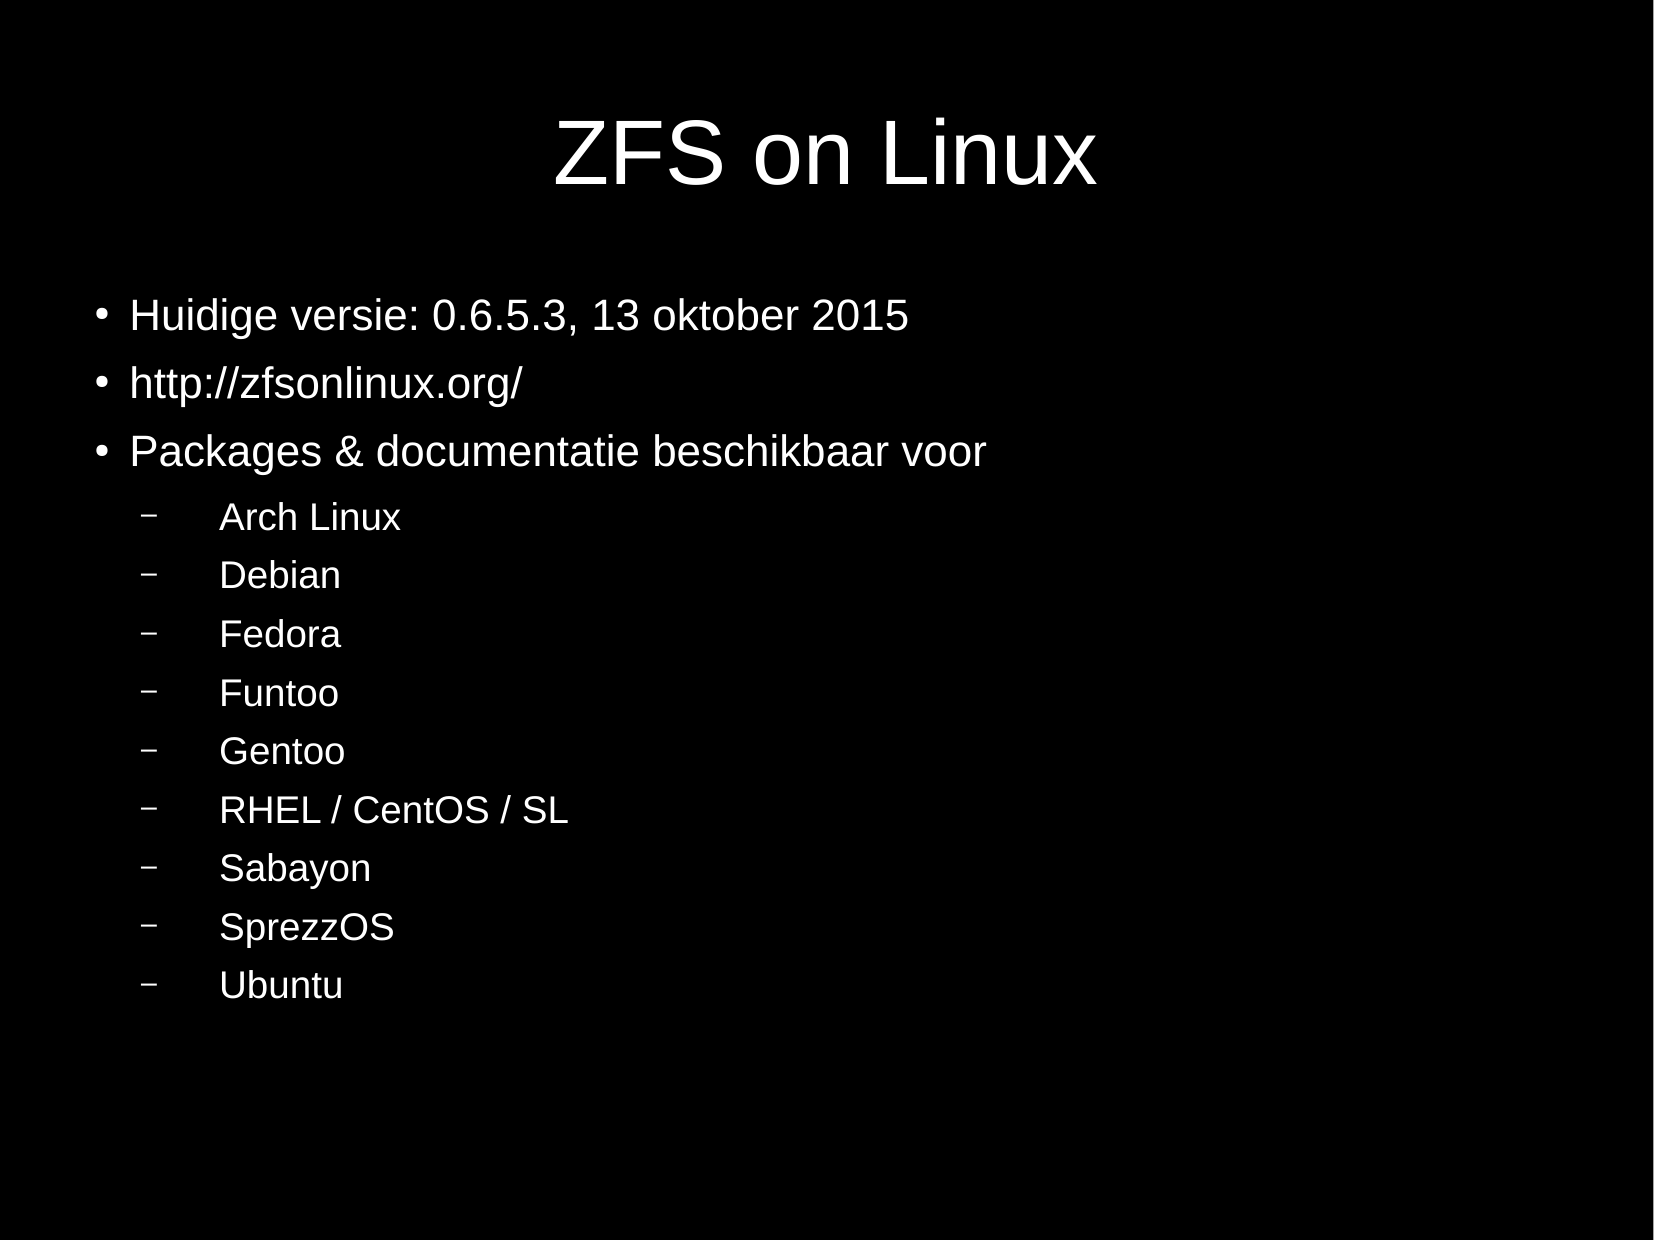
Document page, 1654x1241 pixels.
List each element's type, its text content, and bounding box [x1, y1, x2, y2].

title ZFS on Linux [82, 49, 1571, 257]
list Huidige versie: 0.6.5.3, 13 oktober 2015 http://zfsonlinux.org/ Packages & documentatie beschikbaar voor Arch Linux Debian Fedora Funtoo Gentoo RHEL / CentOS / SL Sabayon SprezzOS Ubuntu [82, 290, 1571, 1010]
